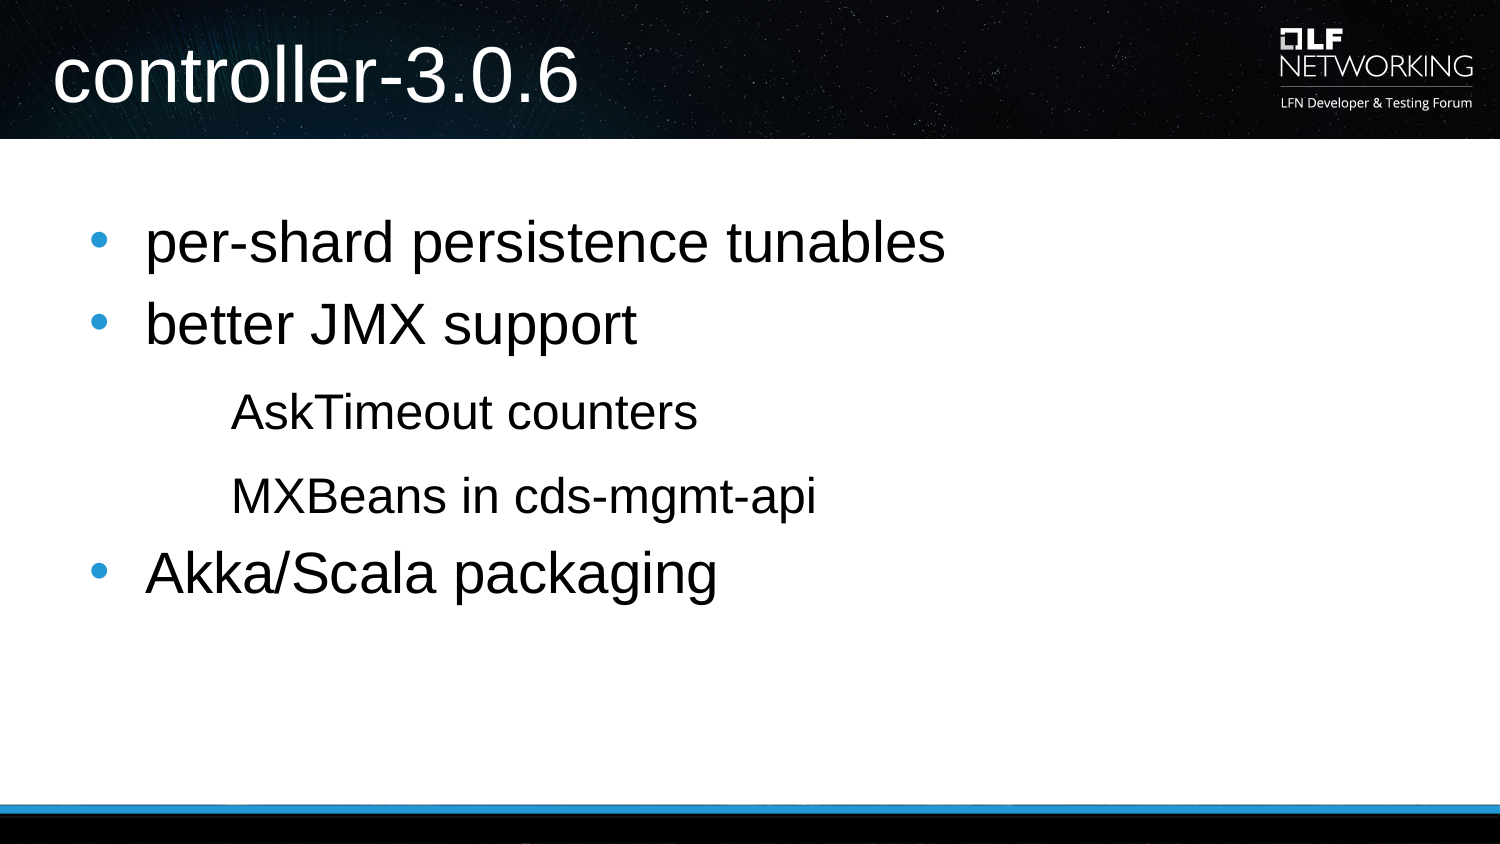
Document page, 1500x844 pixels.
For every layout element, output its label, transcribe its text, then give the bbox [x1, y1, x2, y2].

picture [0, 0, 1500, 139]
list per-shard persistence tunables better JMX support AskTimeout counters MXBeans in cds-mgmt-api Akka/Scala packaging [74, 196, 1269, 754]
title controller-3.0.6 [37, 5, 1414, 137]
